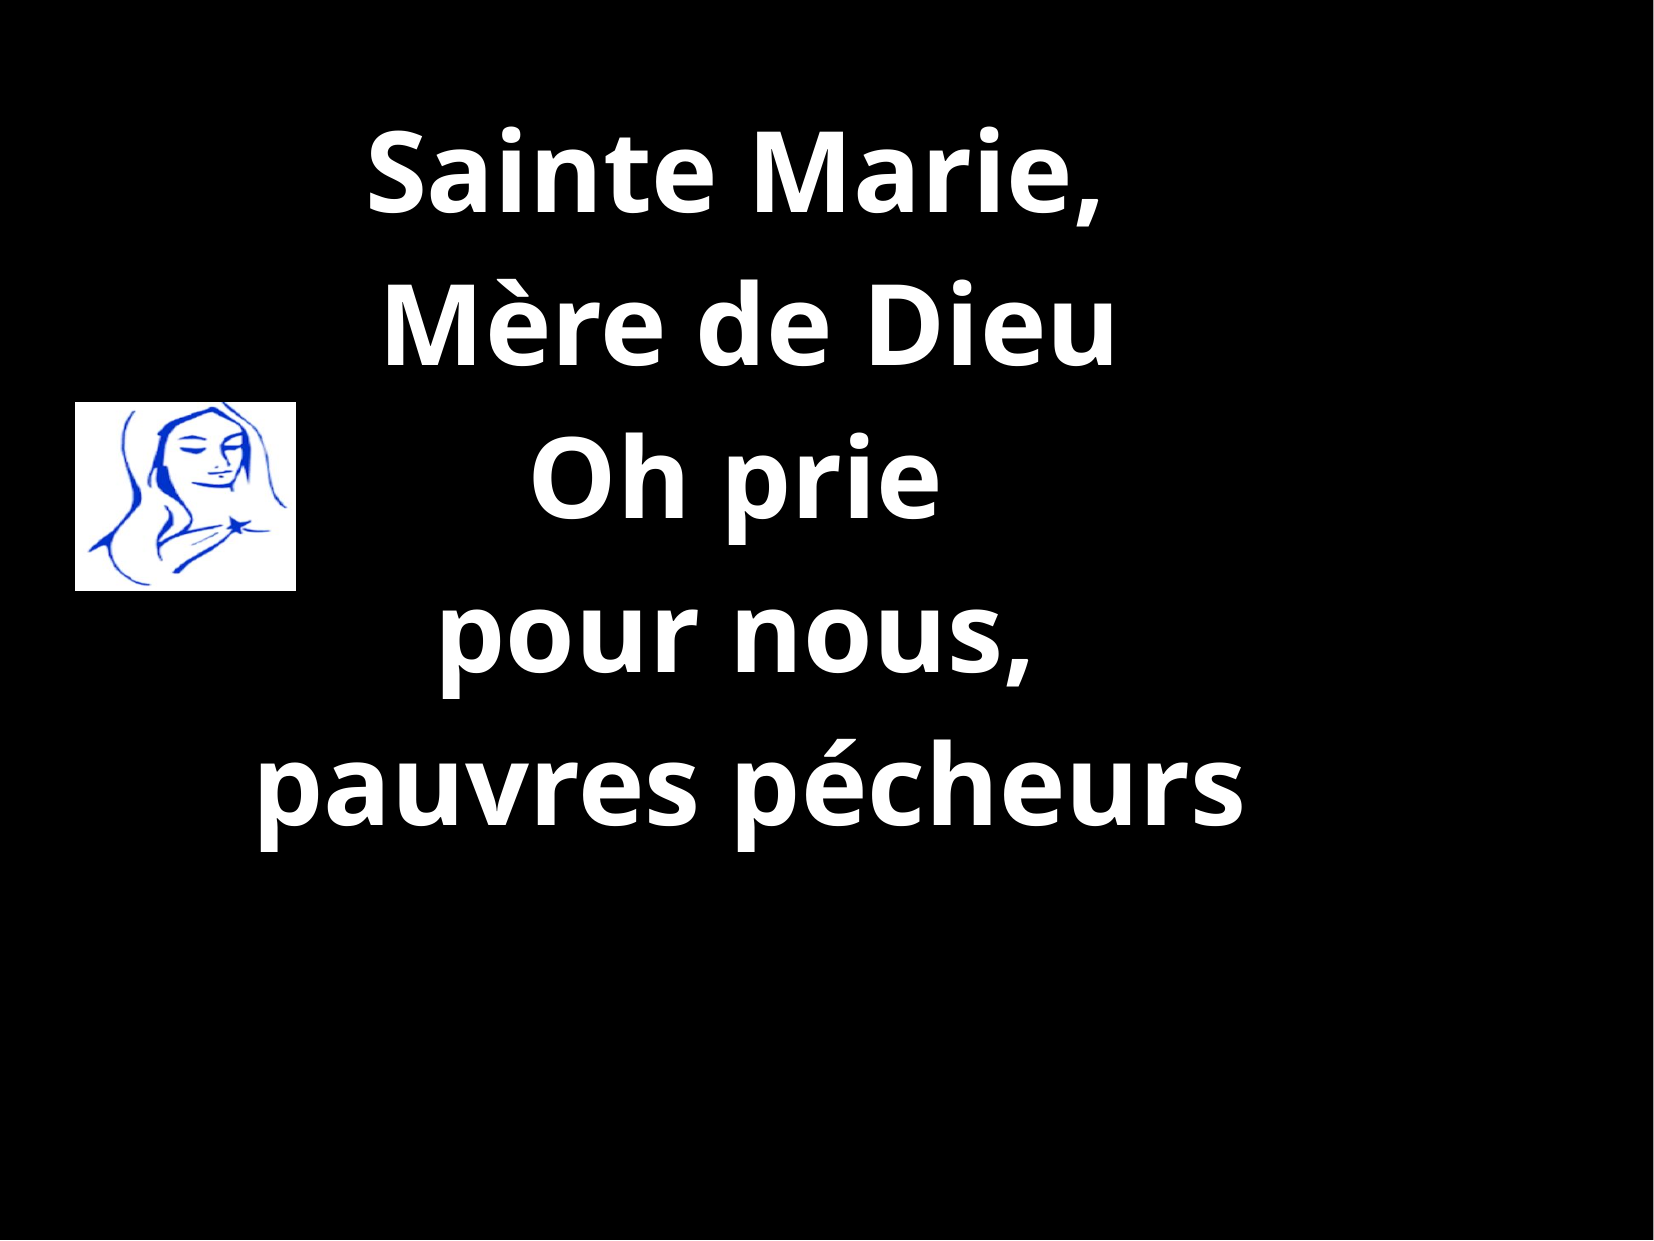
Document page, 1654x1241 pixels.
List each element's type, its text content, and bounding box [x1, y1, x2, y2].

picture [75, 402, 296, 591]
subtitle Sainte Marie, Mère de Dieu Oh prie pour nous, pauvres pécheurs [21, 0, 1479, 1121]
